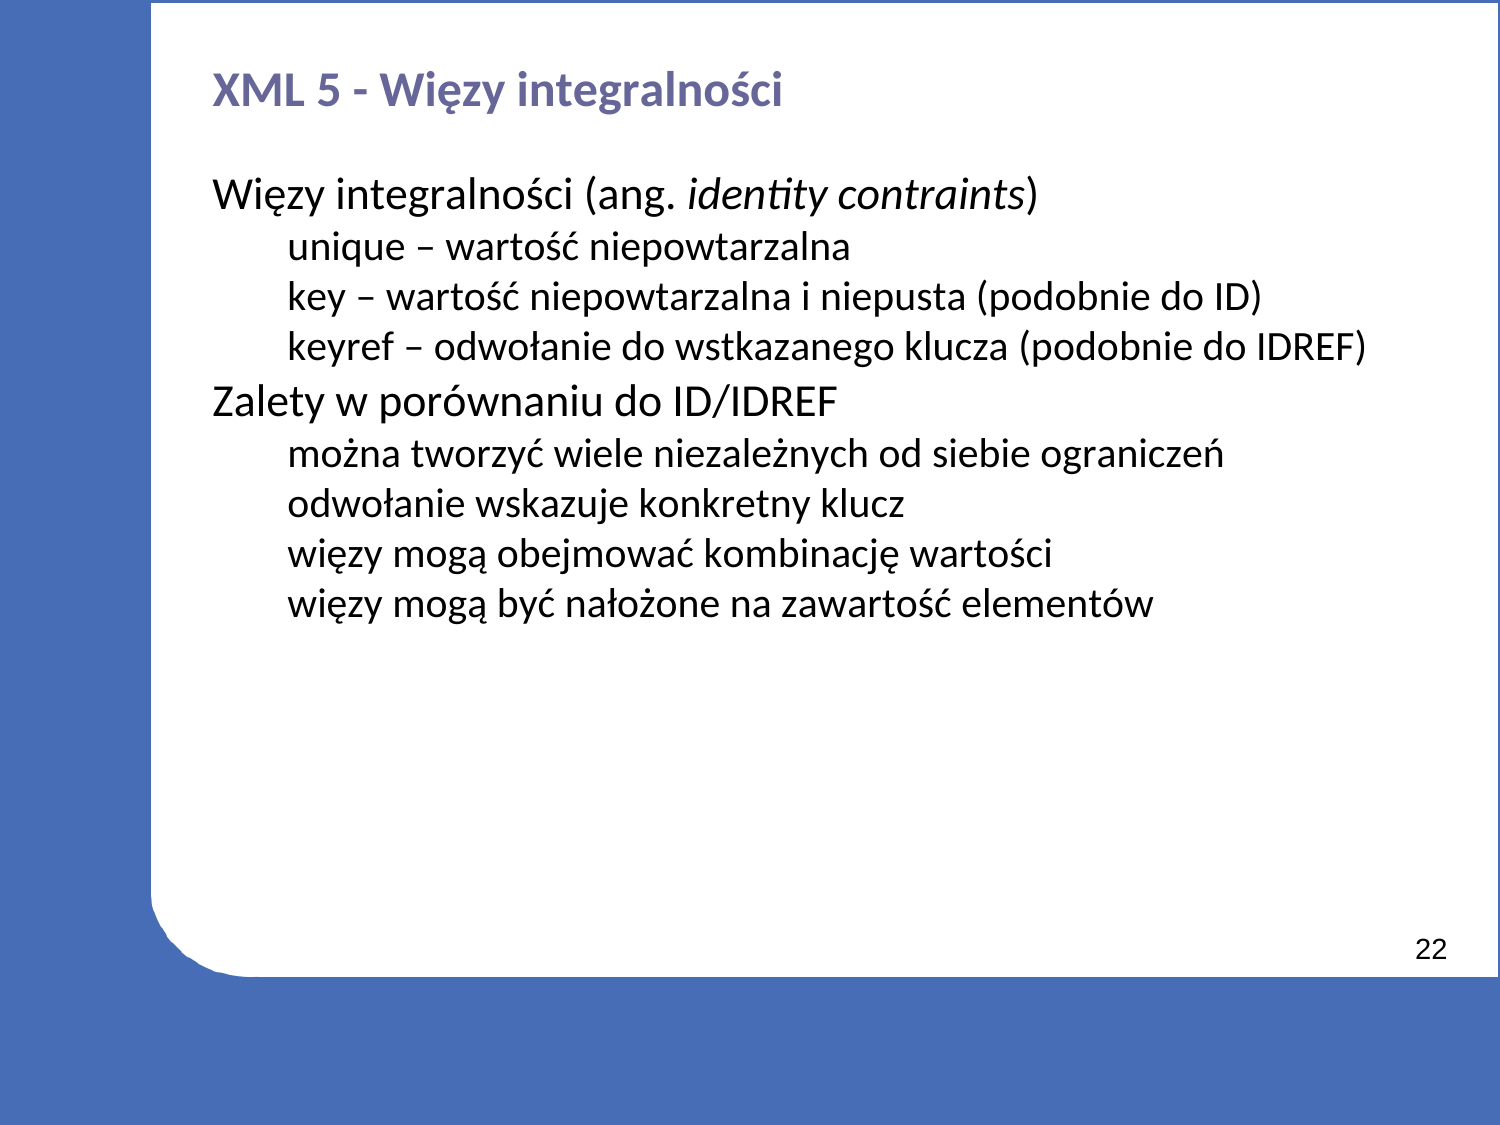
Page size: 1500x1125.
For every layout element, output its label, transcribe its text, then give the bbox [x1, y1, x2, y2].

list Więzy integralności (ang. identity contraints) unique – wartość niepowtarzalna key – wartość niepowtarzalna i niepusta (podobnie do ID) keyref – odwołanie do wstkazanego klucza (podobnie do IDREF) Zalety w porównaniu do ID/IDREF można tworzyć wiele niezależnych od siebie ograniczeń odwołanie wskazuje konkretny klucz więzy mogą obejmować kombinację wartości więzy mogą być nałożone na zawartość elementów [212, 174, 1448, 911]
picture [0, 0, 1500, 1125]
title XML 5 - Więzy integralności [212, 24, 1447, 164]
